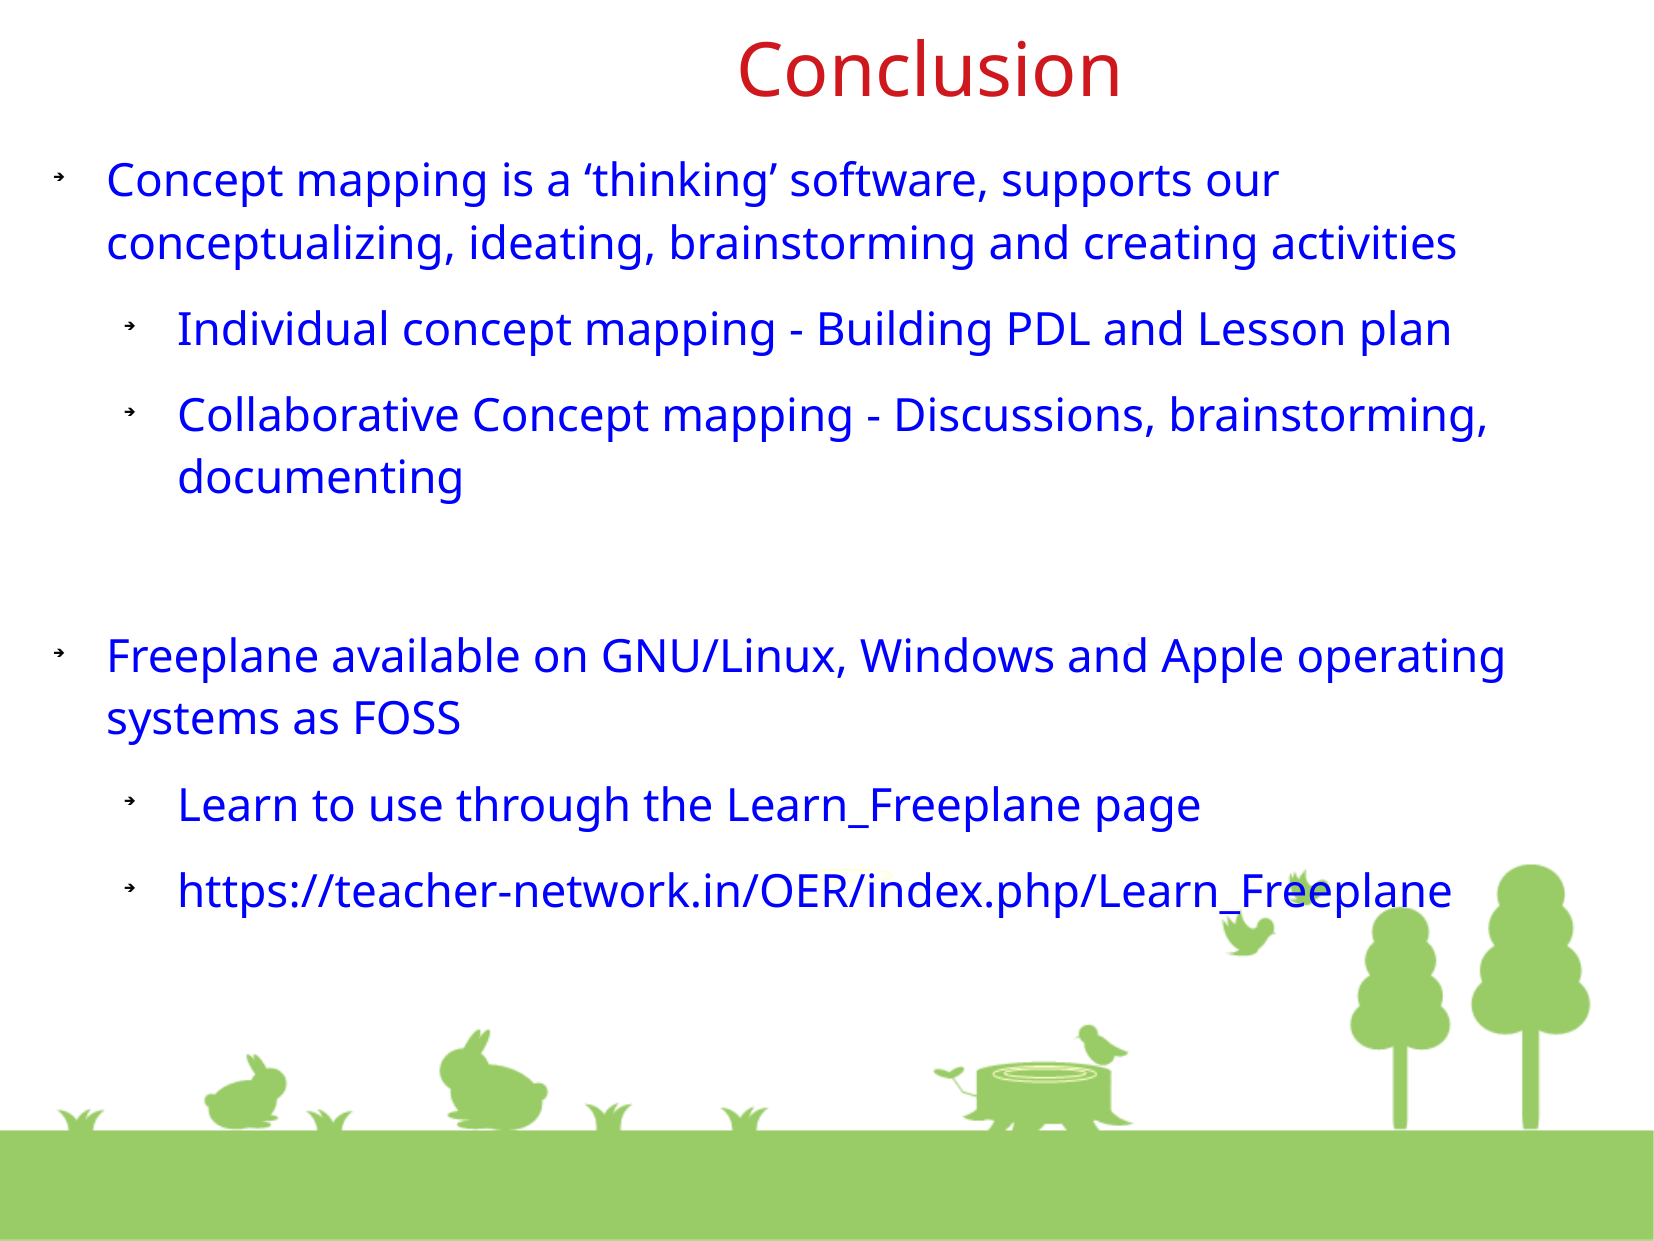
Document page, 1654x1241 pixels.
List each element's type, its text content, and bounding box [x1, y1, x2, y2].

picture [0, 0, 1654, 1241]
list Concept mapping is a ‘thinking’ software, supports our conceptualizing, ideating, brainstorming and creating activities Individual concept mapping - Building PDL and Lesson plan Collaborative Concept mapping - Discussions, brainstorming, documenting Freeplane available on GNU/Linux, Windows and Apple operating systems as FOSS Learn to use through the Learn_Freeplane page https://teacher-network.in/OER/index.php/Learn_Freeplane [35, 147, 1619, 1123]
title Conclusion [265, 7, 1595, 128]
